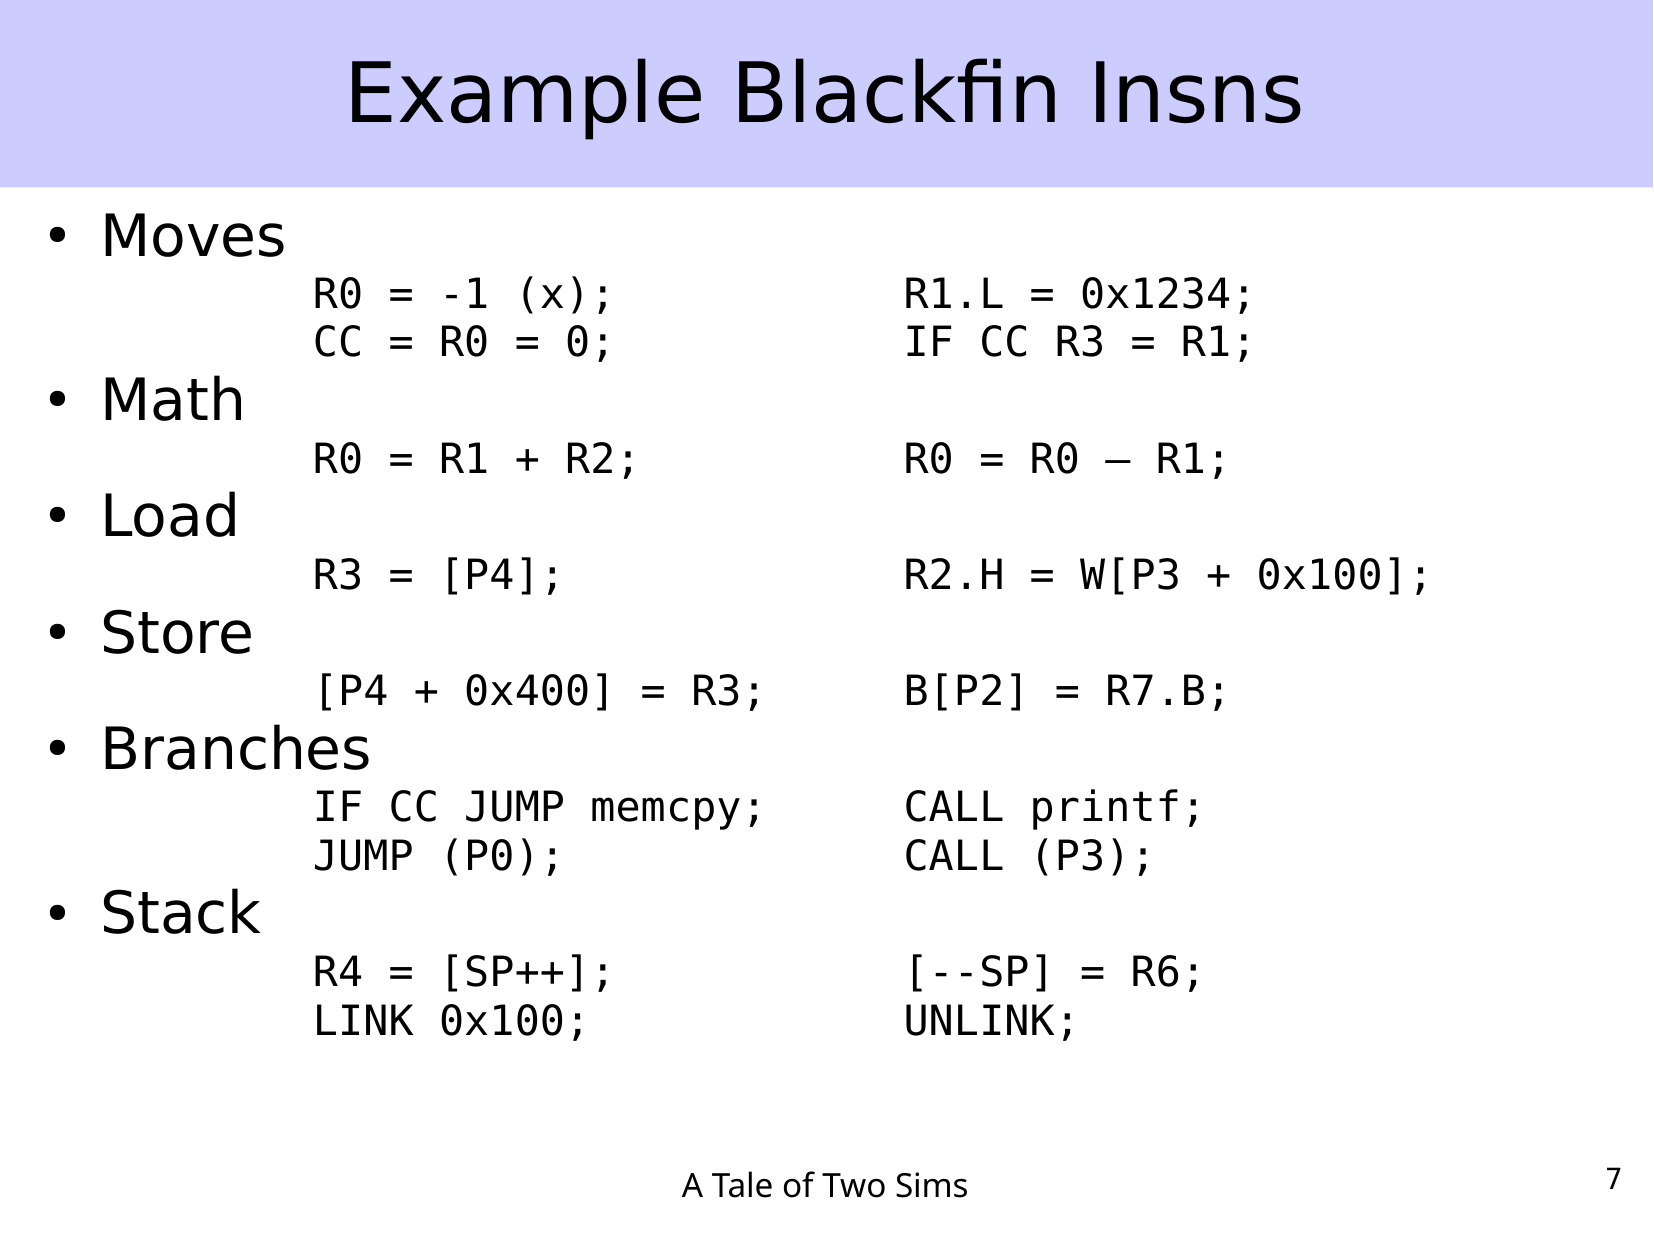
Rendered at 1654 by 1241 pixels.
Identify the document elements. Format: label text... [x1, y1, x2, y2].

title Example Blackfin Insns [0, 0, 1651, 188]
list Moves R0 = -1 (x); R1.L = 0x1234; CC = R0 = 0; IF CC R3 = R1; Math R0 = R1 + R2; R0 = R0 – R1; Load R3 = [P4]; R2.H = W[P3 + 0x100]; Store [P4 + 0x400] = R3; B[P2] = R7.B; Branches IF CC JUMP memcpy; CALL printf; JUMP (P0); CALL (P3); Stack R4 = [SP++]; [--SP] = R6; LINK 0x100; UNLINK; [29, 201, 1620, 1151]
